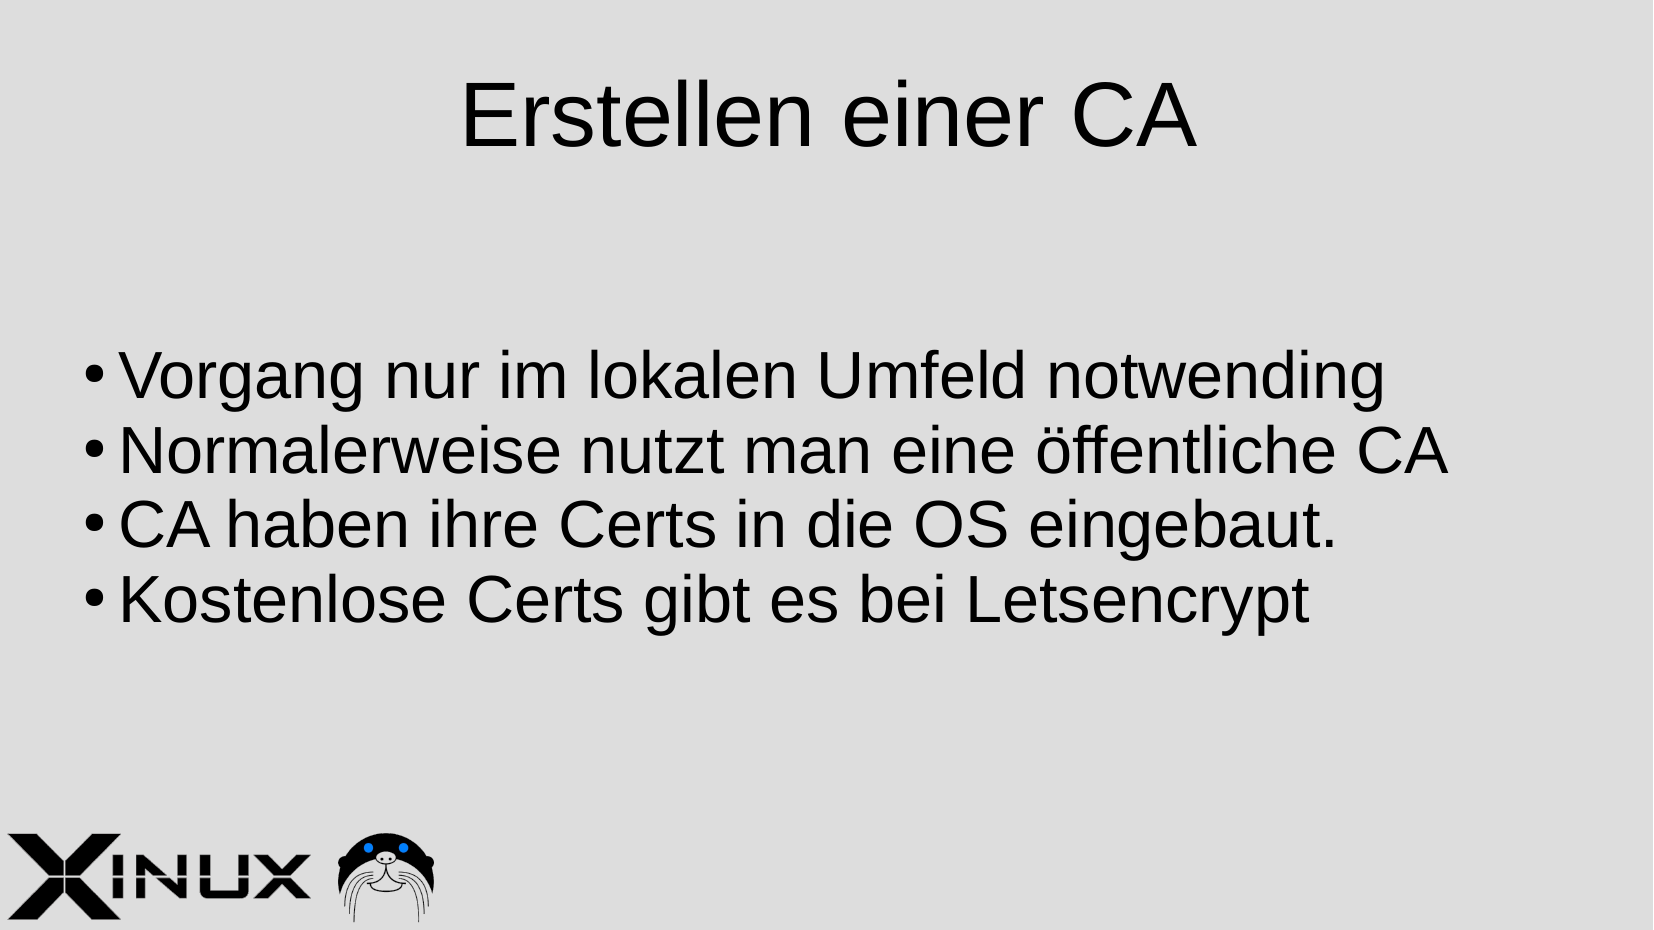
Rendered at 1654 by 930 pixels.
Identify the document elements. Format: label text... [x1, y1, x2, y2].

picture [0, 824, 440, 929]
text_box Vorgang nur im lokalen Umfeld notwending Normalerweise nutzt man eine öffentliche CA CA haben ihre Certs in die OS eingebaut. Kostenlose Certs gibt es bei Letsencrypt [82, 217, 1571, 757]
title Erstellen einer CA [82, 37, 1571, 193]
